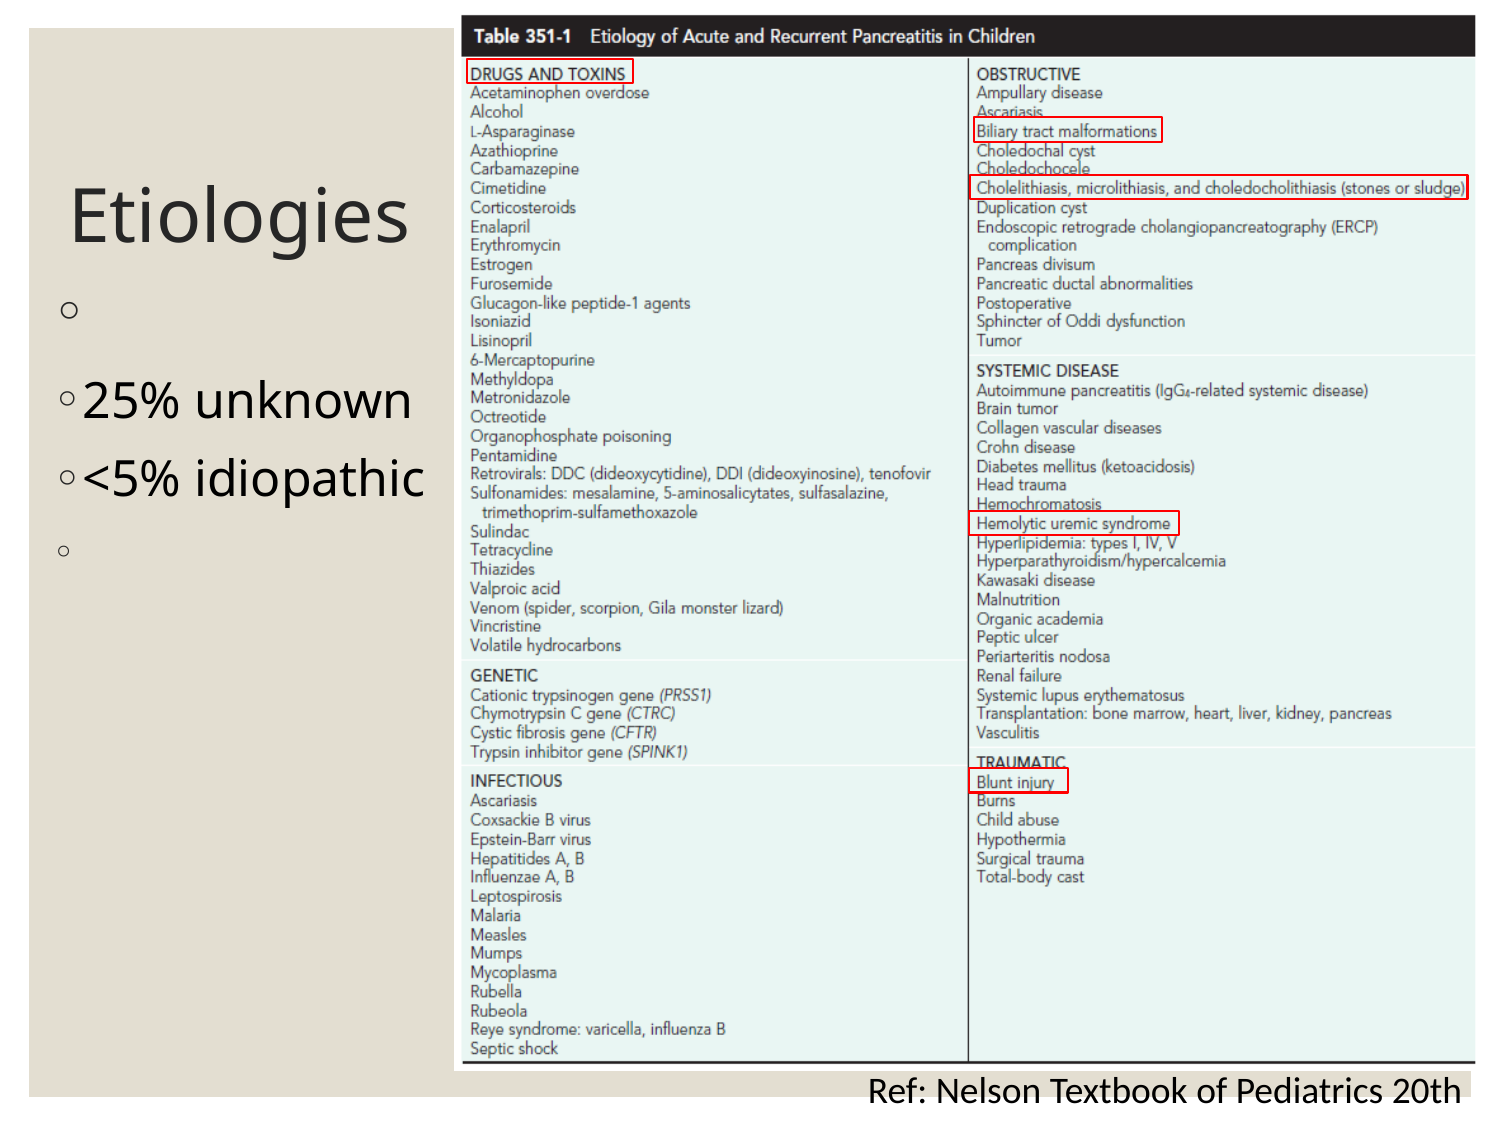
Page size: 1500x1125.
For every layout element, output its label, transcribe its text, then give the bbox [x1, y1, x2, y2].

title Etiologies [53, 105, 454, 262]
picture [454, 7, 1483, 1071]
list 25% unknown <5% idiopathic [37, 262, 454, 1005]
text_box Ref: Nelson Textbook of Pediatrics 20th [853, 1059, 1500, 1125]
